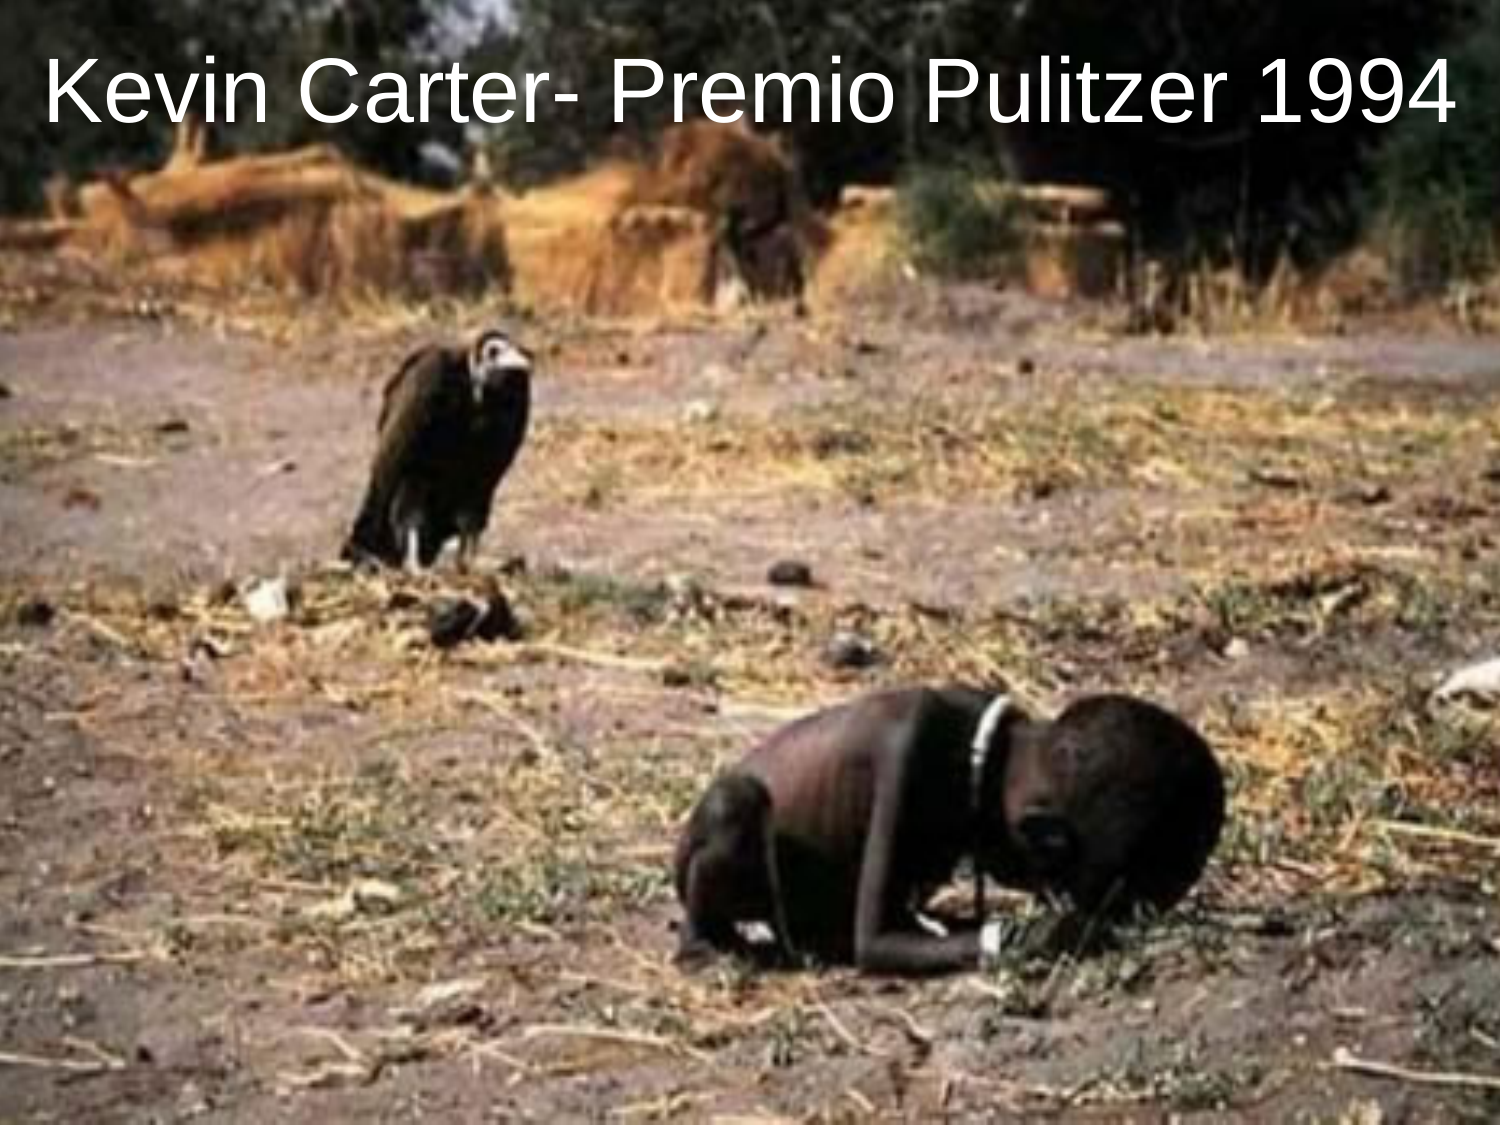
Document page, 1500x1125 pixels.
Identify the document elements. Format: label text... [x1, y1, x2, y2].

picture [0, 0, 1500, 1125]
text_box Kevin Carter- Premio Pulitzer 1994 [27, 23, 1476, 149]
